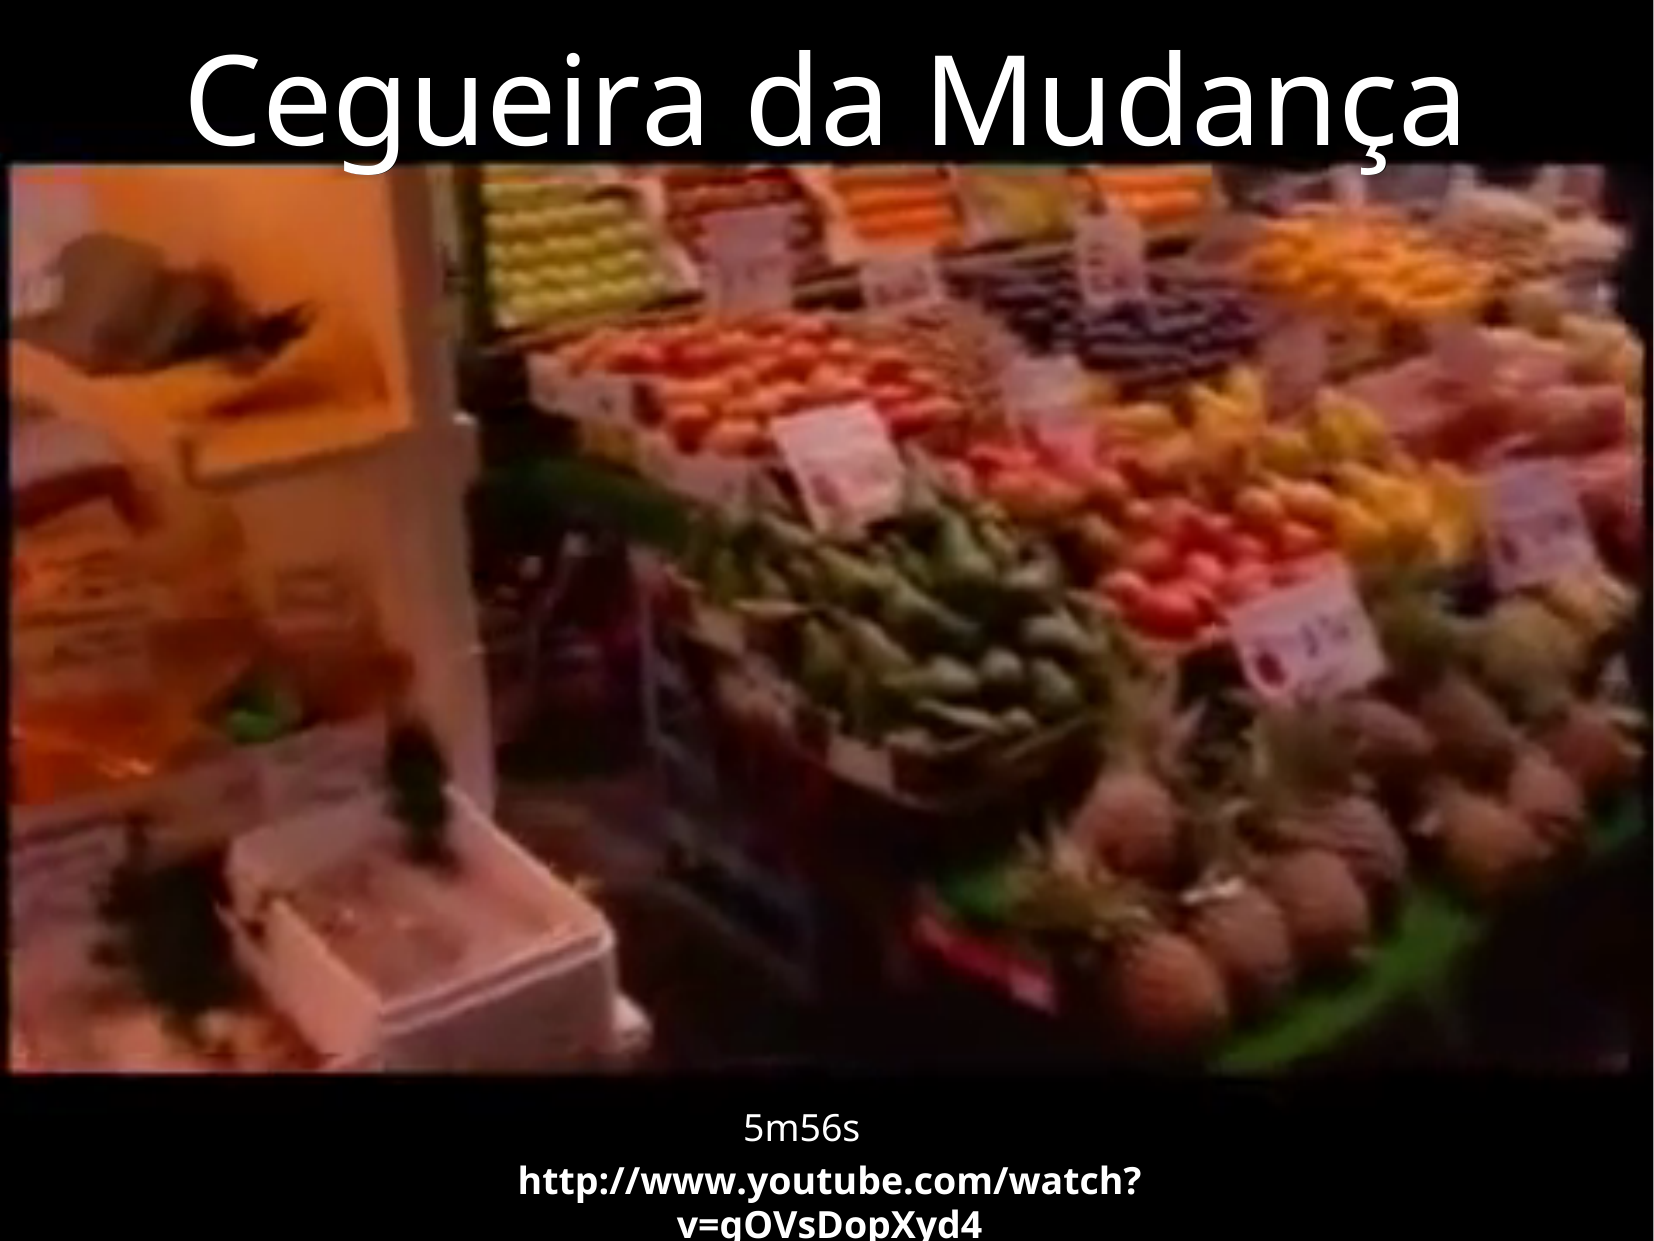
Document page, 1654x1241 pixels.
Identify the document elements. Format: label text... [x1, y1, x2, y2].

picture [876, 1222, 883, 1234]
text_box 5m56s [728, 1098, 864, 1151]
text_box http://www.youtube.com/watch?v=gOVsDopXyd4 [372, 1151, 1288, 1210]
picture [0, 0, 1654, 1241]
title Cegueira da Mudança [82, 3, 1571, 196]
picture [726, 1222, 735, 1234]
